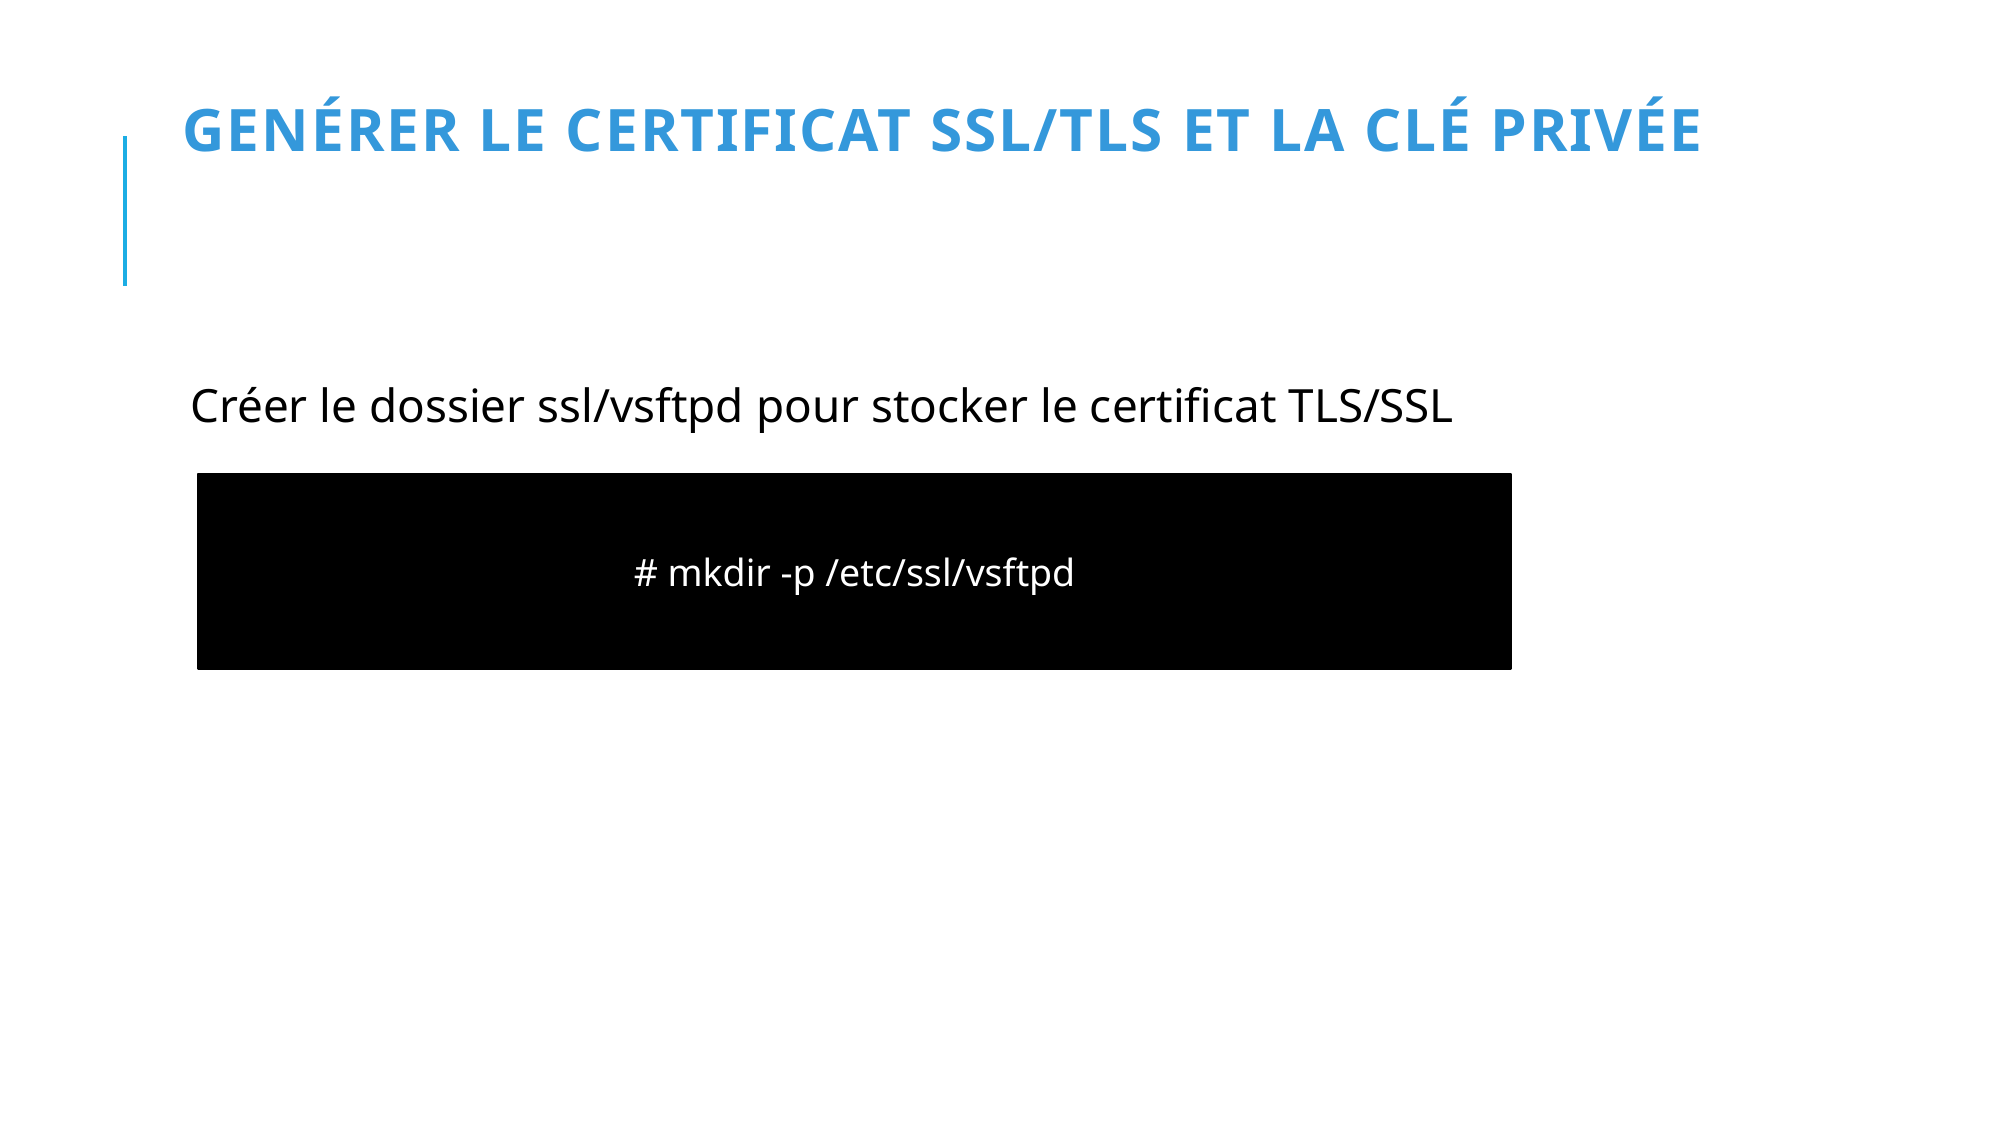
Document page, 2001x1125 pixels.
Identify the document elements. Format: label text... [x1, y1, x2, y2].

list Créer le dossier ssl/vsftpd pour stocker le certificat TLS/SSL [168, 375, 1763, 1036]
title Genérer le certificat SSL/TLS et la clé privée [168, 90, 1763, 337]
text_box # mkdir -p /etc/ssl/vsftpd [198, 474, 1511, 669]
